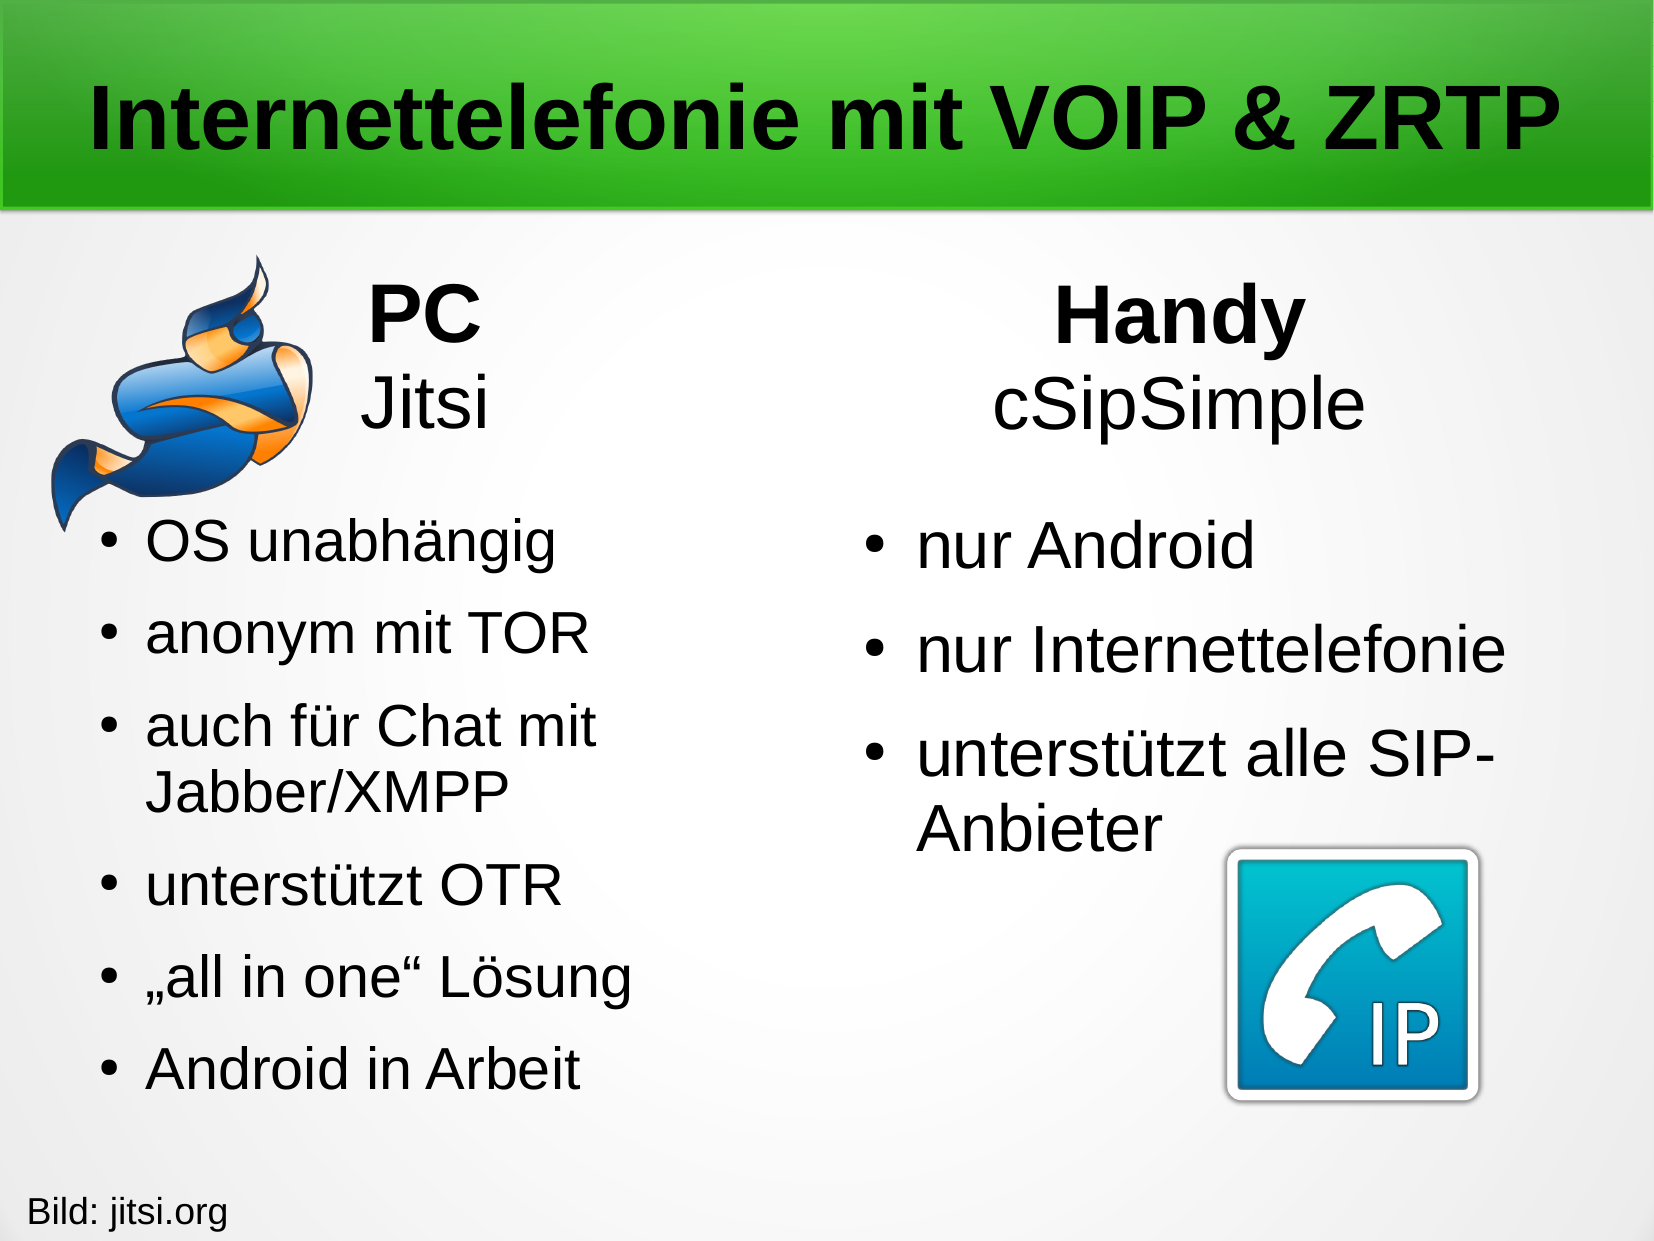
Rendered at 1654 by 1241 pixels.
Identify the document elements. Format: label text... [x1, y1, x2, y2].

picture [35, 247, 331, 544]
picture [1204, 826, 1501, 1123]
text_box Handy cSipSimple [813, 261, 1547, 454]
list nur Android nur Internettelefonie unterstützt alle SIP-Anbieter [845, 507, 1572, 1109]
list OS unabhängig anonym mit TOR auch für Chat mit Jabber/XMPP unterstützt OTR „all in one“ Lösung Android in Arbeit [82, 507, 809, 1109]
title Internettelefonie mit VOIP & ZRTP [82, 47, 1571, 189]
text_box PC Jitsi [331, 259, 792, 452]
text_box Bild: jitsi.org [11, 1183, 244, 1241]
